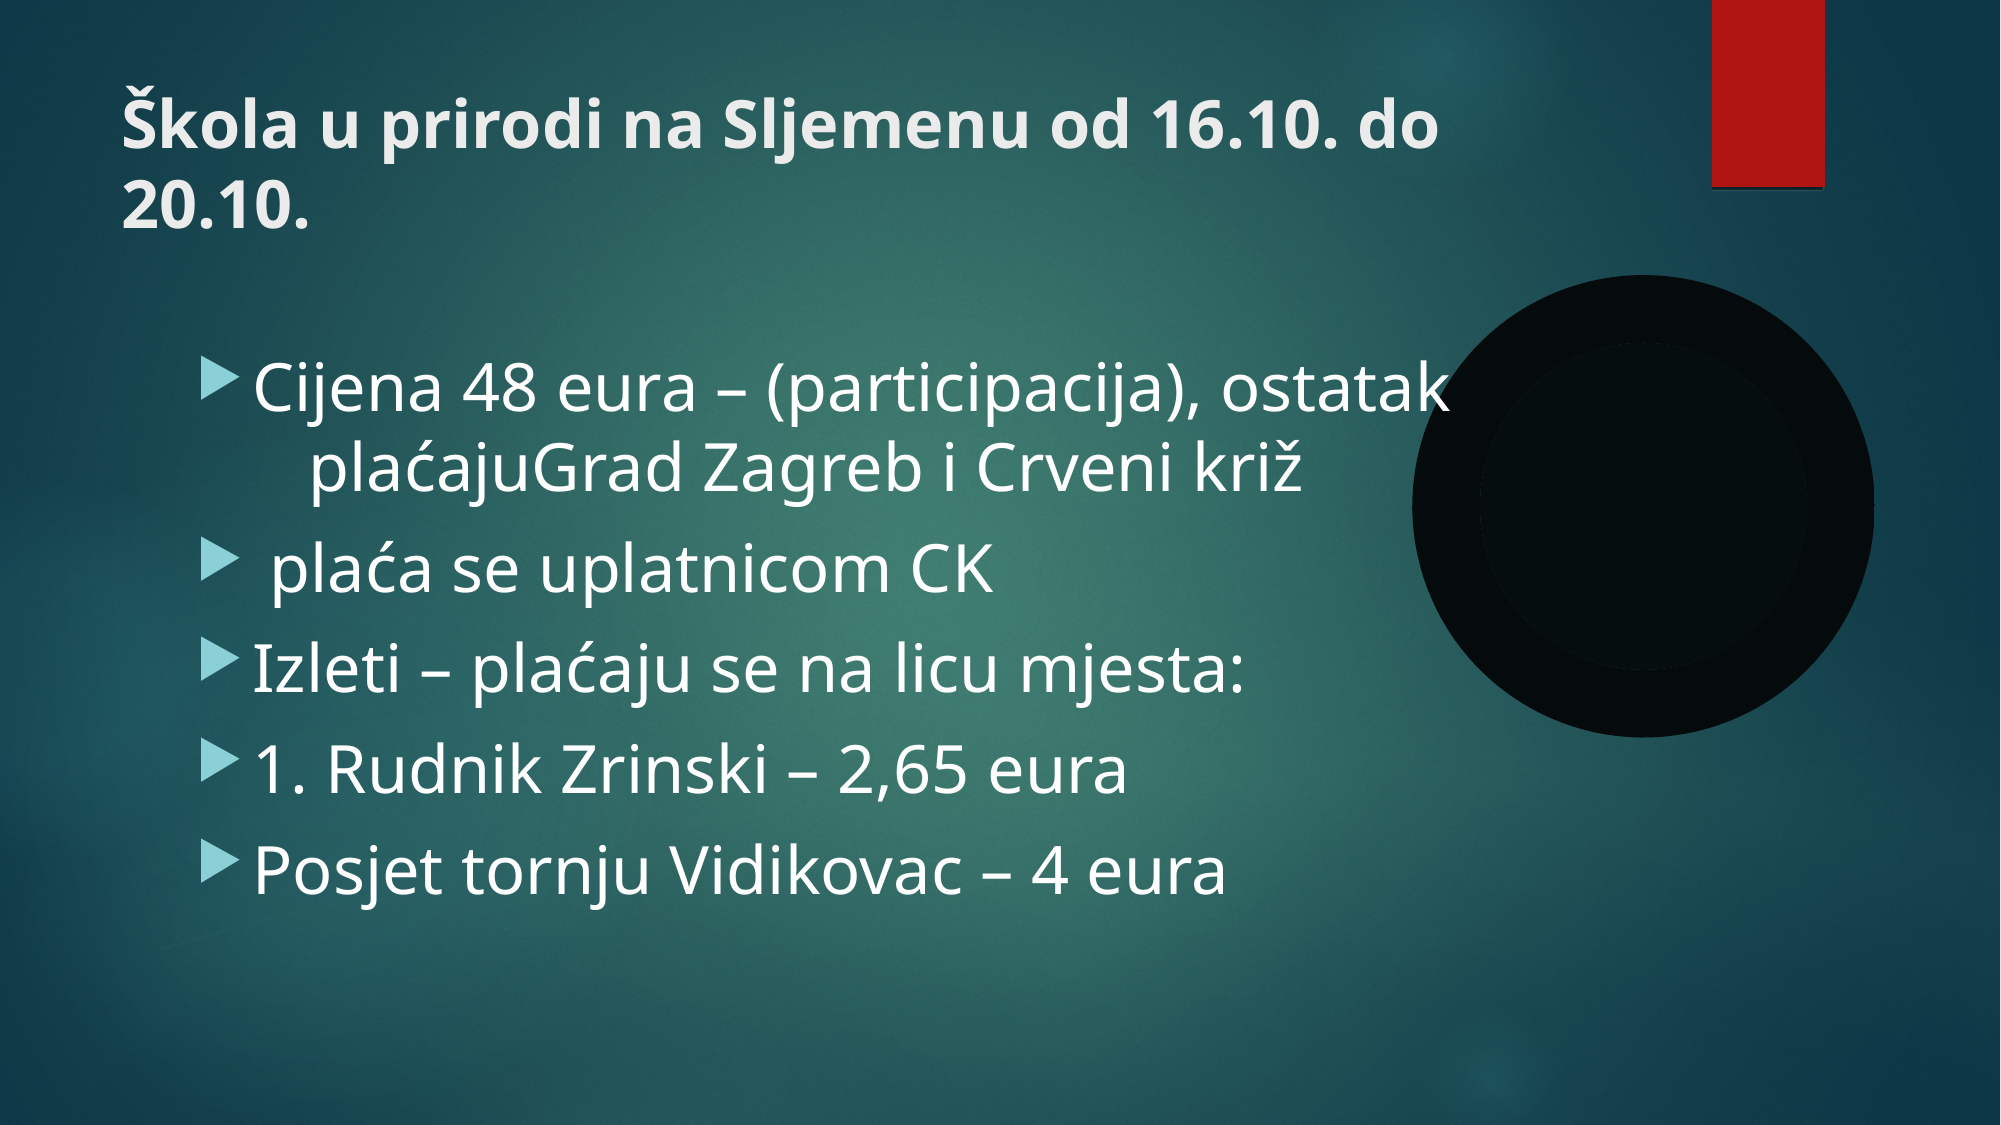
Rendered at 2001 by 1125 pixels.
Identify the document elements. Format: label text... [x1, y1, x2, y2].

title Škola u prirodi na Sljemenu od 16.10. do 20.10. [106, 74, 1649, 305]
list Cijena 48 eura – (participacija), ostatak plaćajuGrad Zagreb i Crveni križ plaća se uplatnicom CK Izleti – plaćaju se na licu mjesta: 1. Rudnik Zrinski – 2,65 eura Posjet tornju Vidikovac – 4 eura [181, 336, 1649, 1026]
